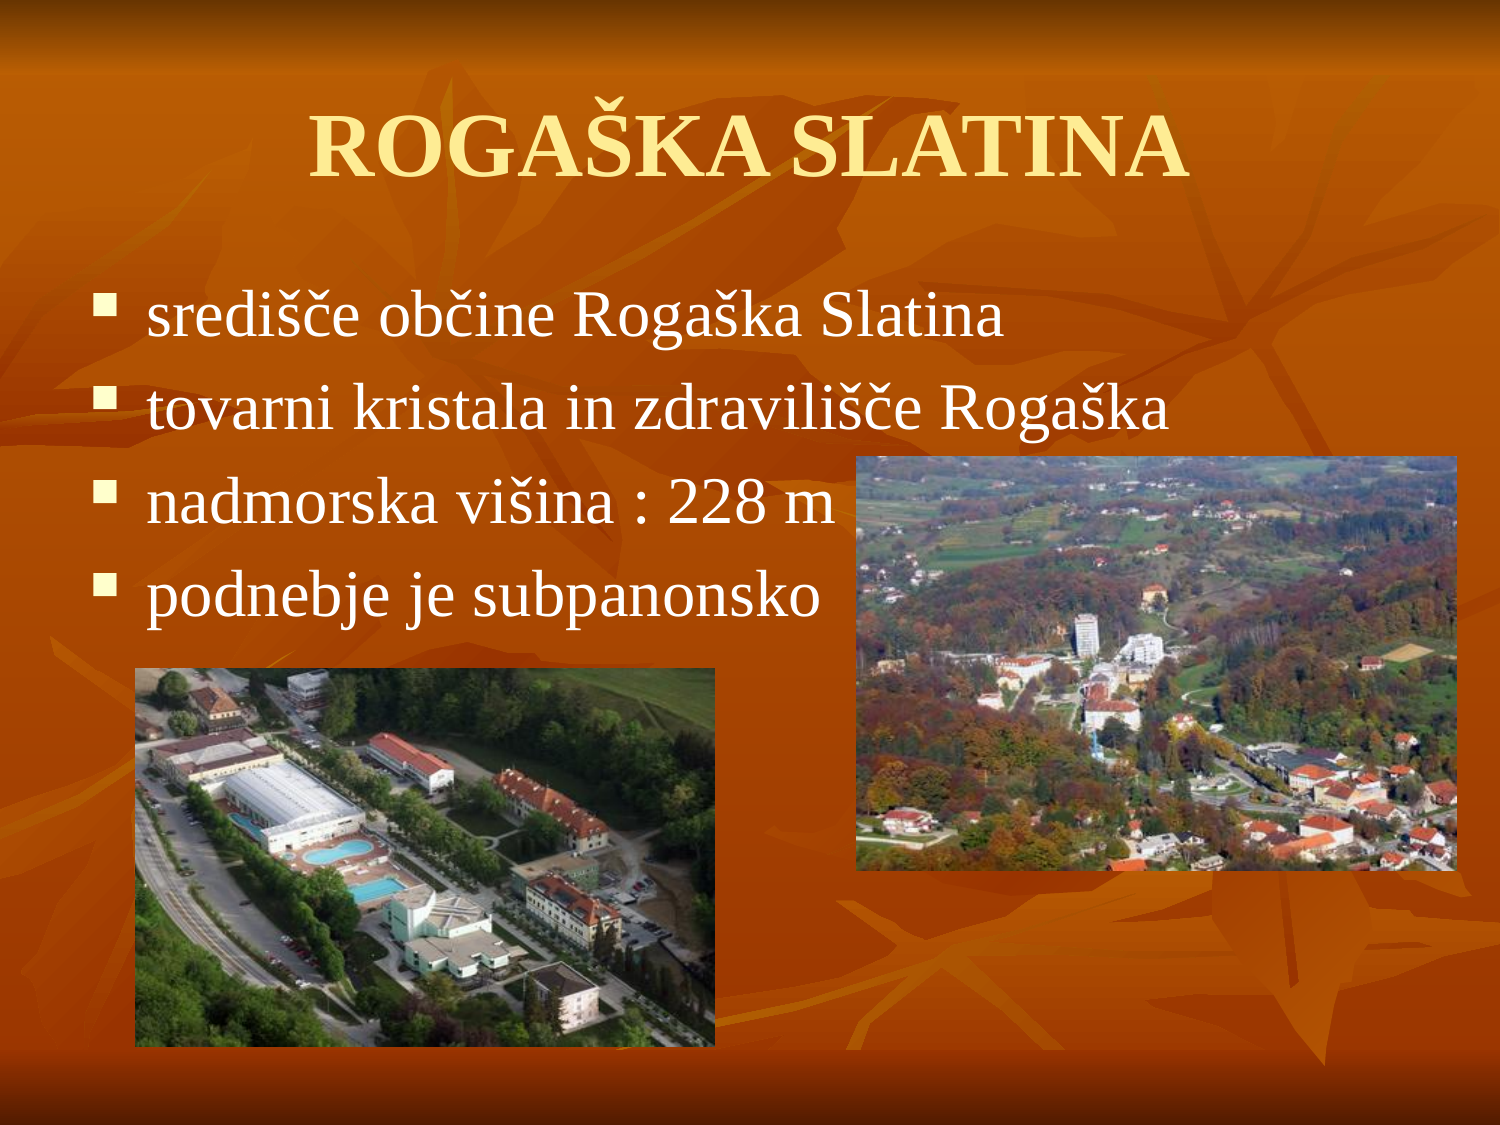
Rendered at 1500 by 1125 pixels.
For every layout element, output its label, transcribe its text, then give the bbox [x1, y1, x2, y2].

picture [856, 456, 1457, 871]
picture [135, 668, 715, 1047]
list središče občine Rogaška Slatina tovarni kristala in zdravilišče Rogaška nadmorska višina : 228 m podnebje je subpanonsko [75, 262, 1425, 1006]
title ROGAŠKA SLATINA [75, 45, 1425, 234]
